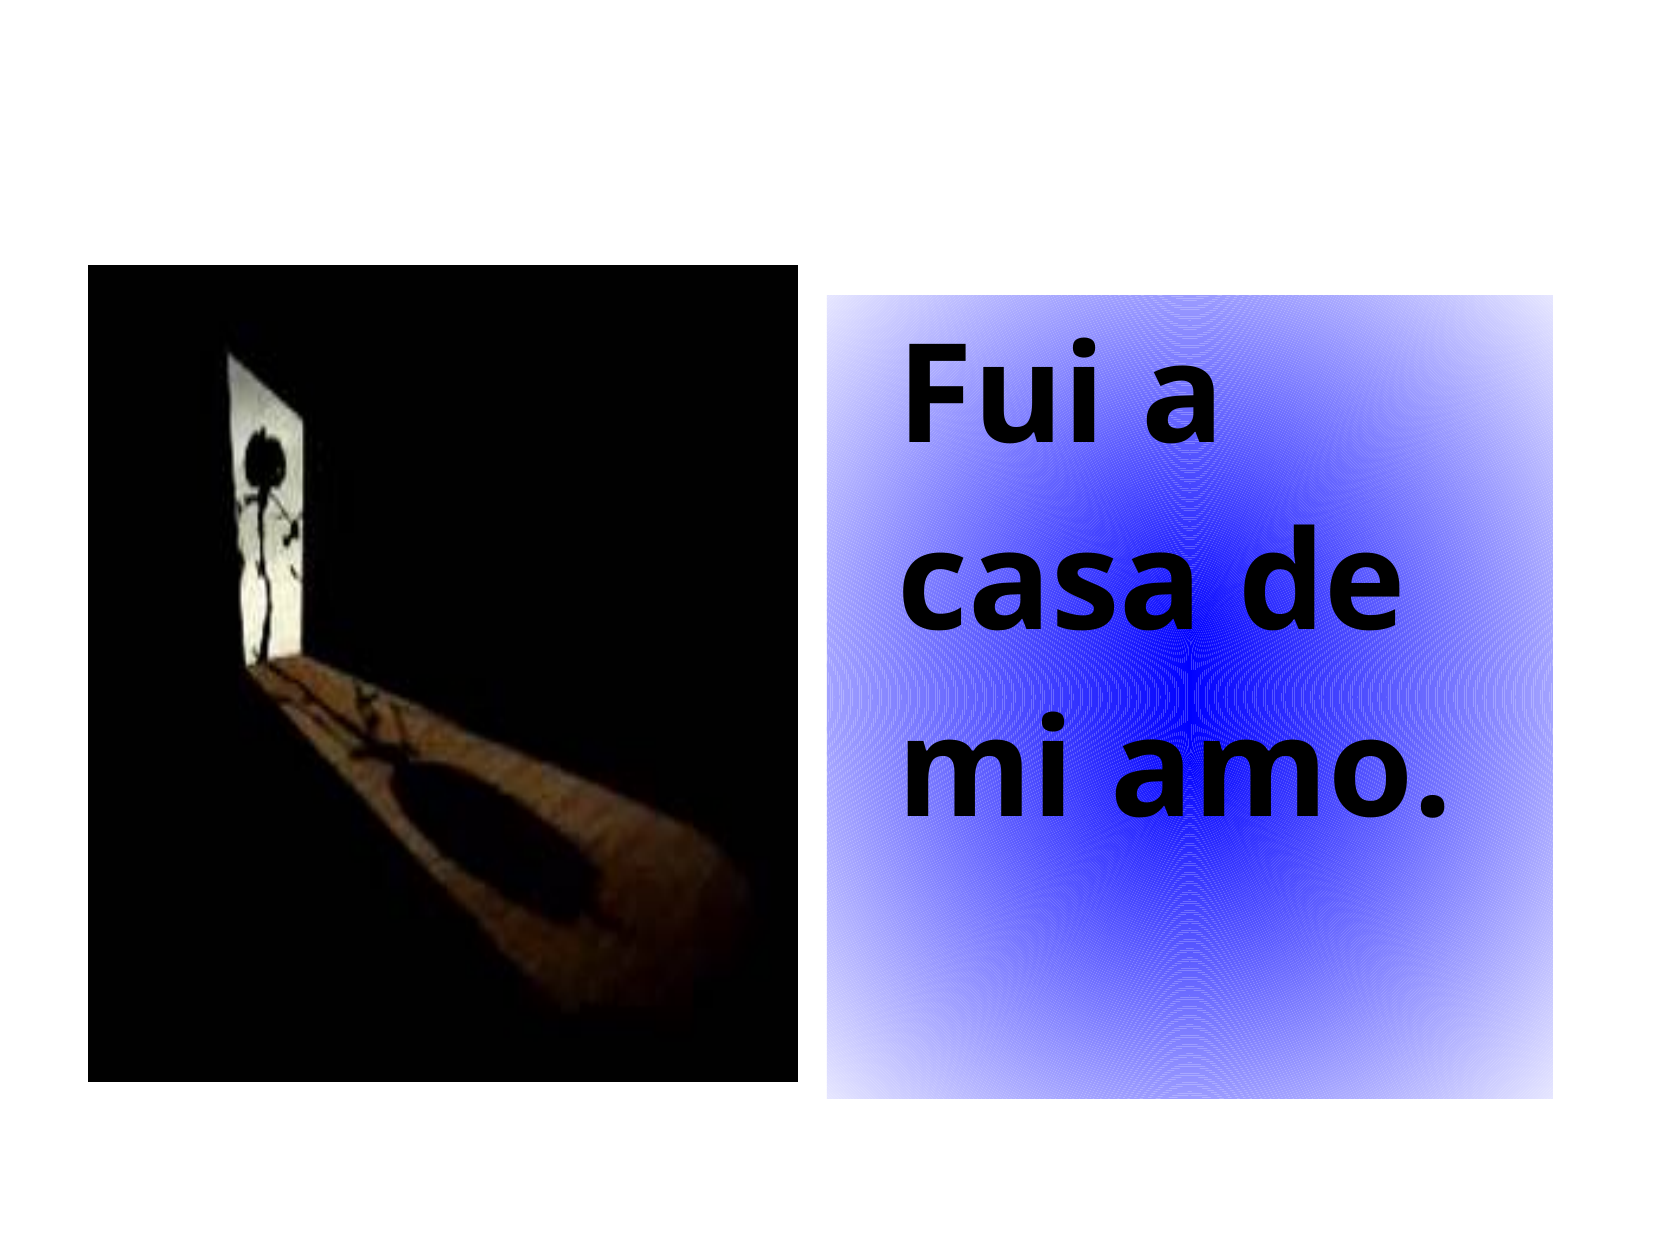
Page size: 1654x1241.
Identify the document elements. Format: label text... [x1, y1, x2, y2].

picture [88, 265, 798, 1082]
list Fui a casa de mi amo. [826, 295, 1553, 1099]
